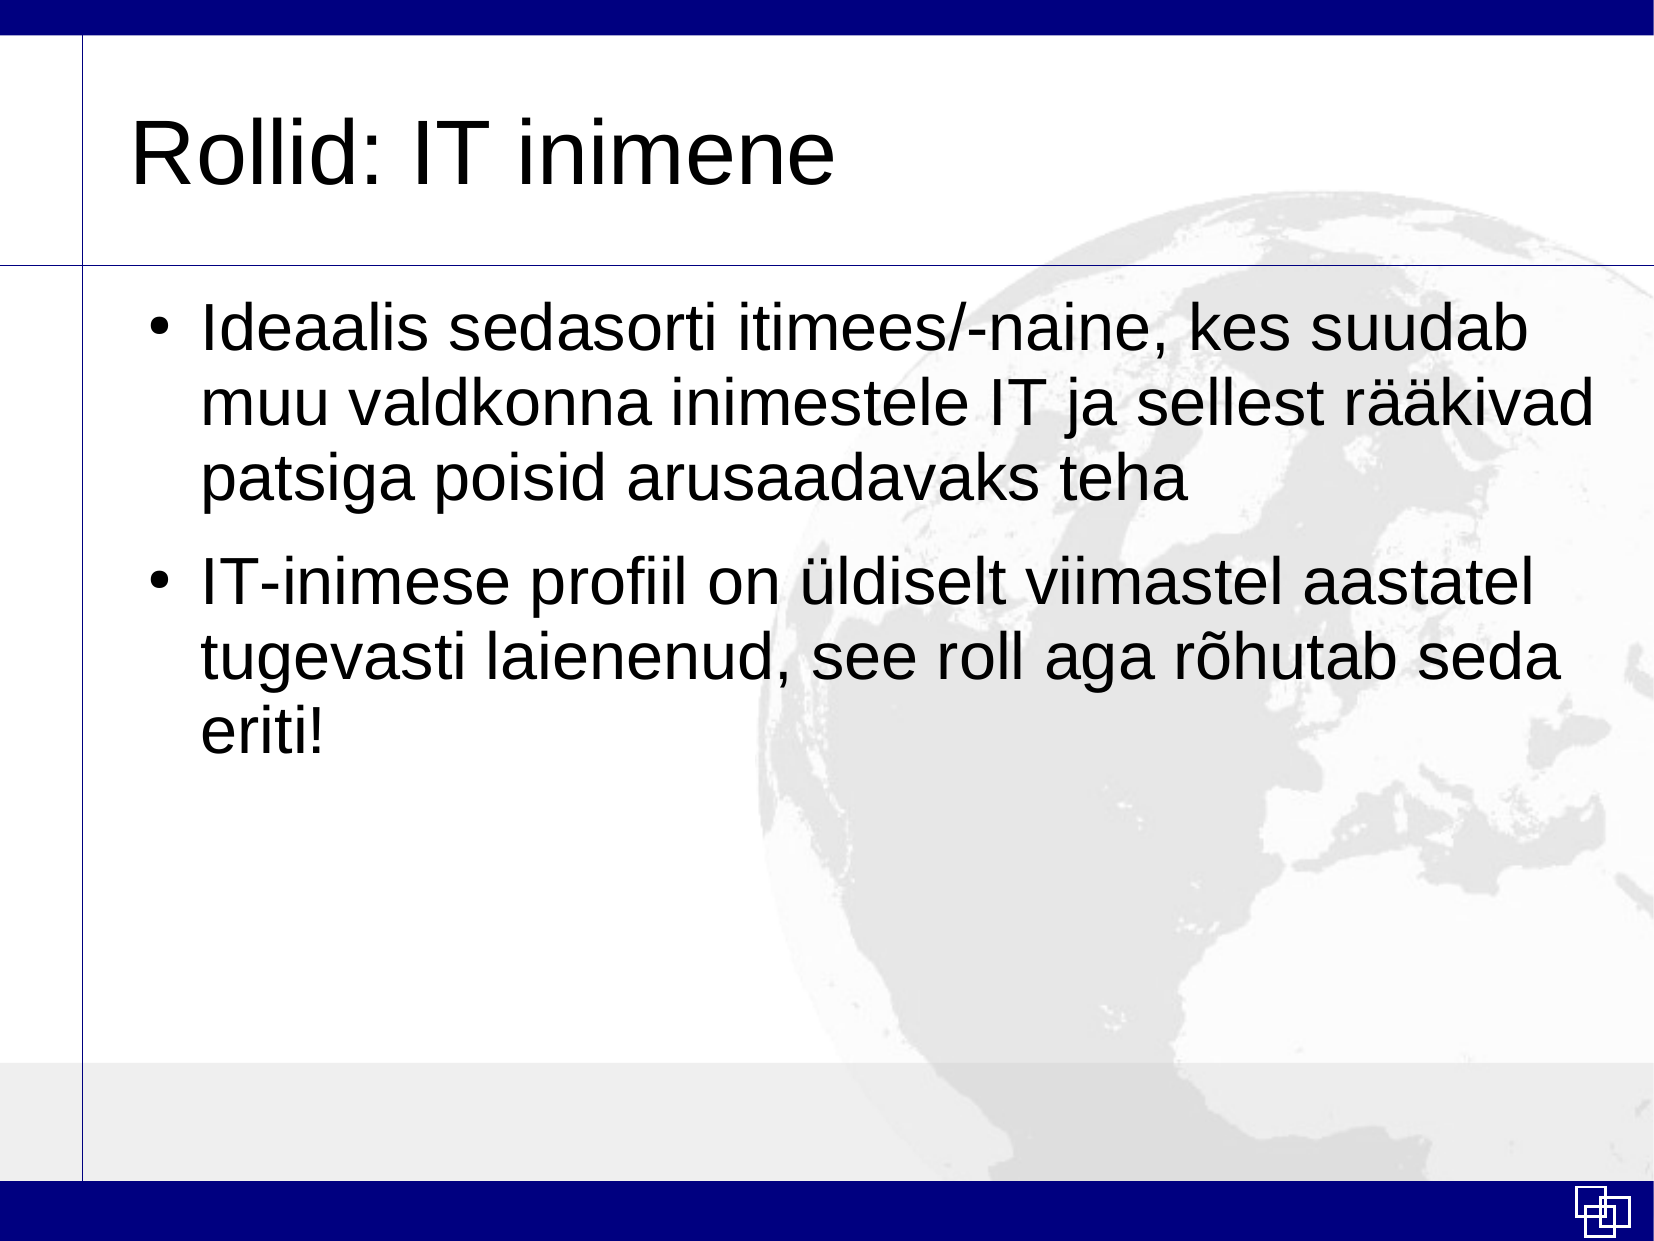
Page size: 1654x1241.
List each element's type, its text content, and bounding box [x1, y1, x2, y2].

title Rollid: IT inimene [129, 49, 1619, 257]
list Ideaalis sedasorti itimees/-naine, kes suudab muu valdkonna inimestele IT ja sellest rääkivad patsiga poisid arusaadavaks teha IT-inimese profiil on üldiselt viimastel aastatel tugevasti laienenud, see roll aga rõhutab seda eriti! [129, 290, 1619, 1109]
